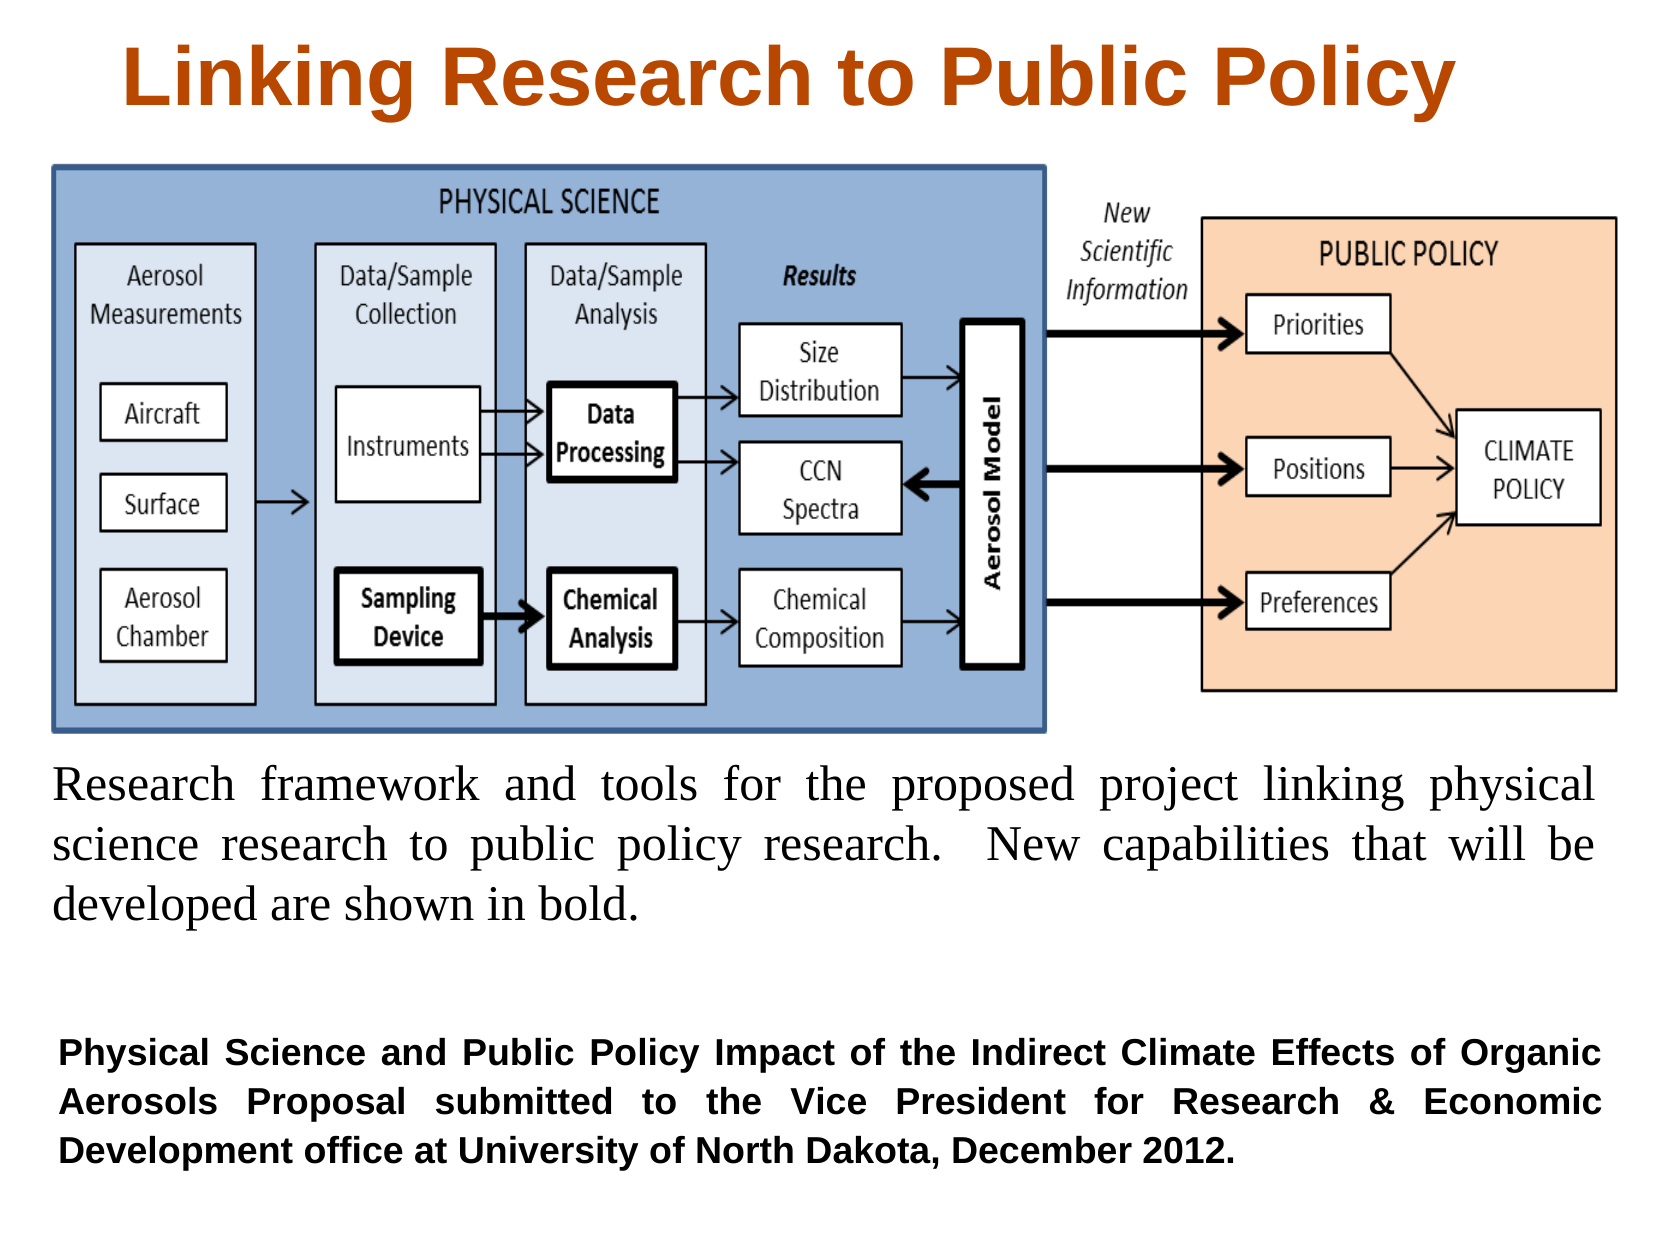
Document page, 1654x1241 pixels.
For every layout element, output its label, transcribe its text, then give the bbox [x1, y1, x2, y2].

picture [31, 150, 1644, 736]
text_box Physical Science and Public Policy Impact of the Indirect Climate Effects of Organic Aerosols Proposal submitted to the Vice President for Research & Economic Development office at University of North Dakota, December 2012. [43, 1015, 1618, 1180]
text_box [810, 568, 1653, 938]
text_box Research framework and tools for the proposed project linking physical science research to public policy research. New capabilities that will be developed are shown in bold. [37, 742, 1612, 939]
title Linking Research to Public Policy [0, 17, 1650, 140]
